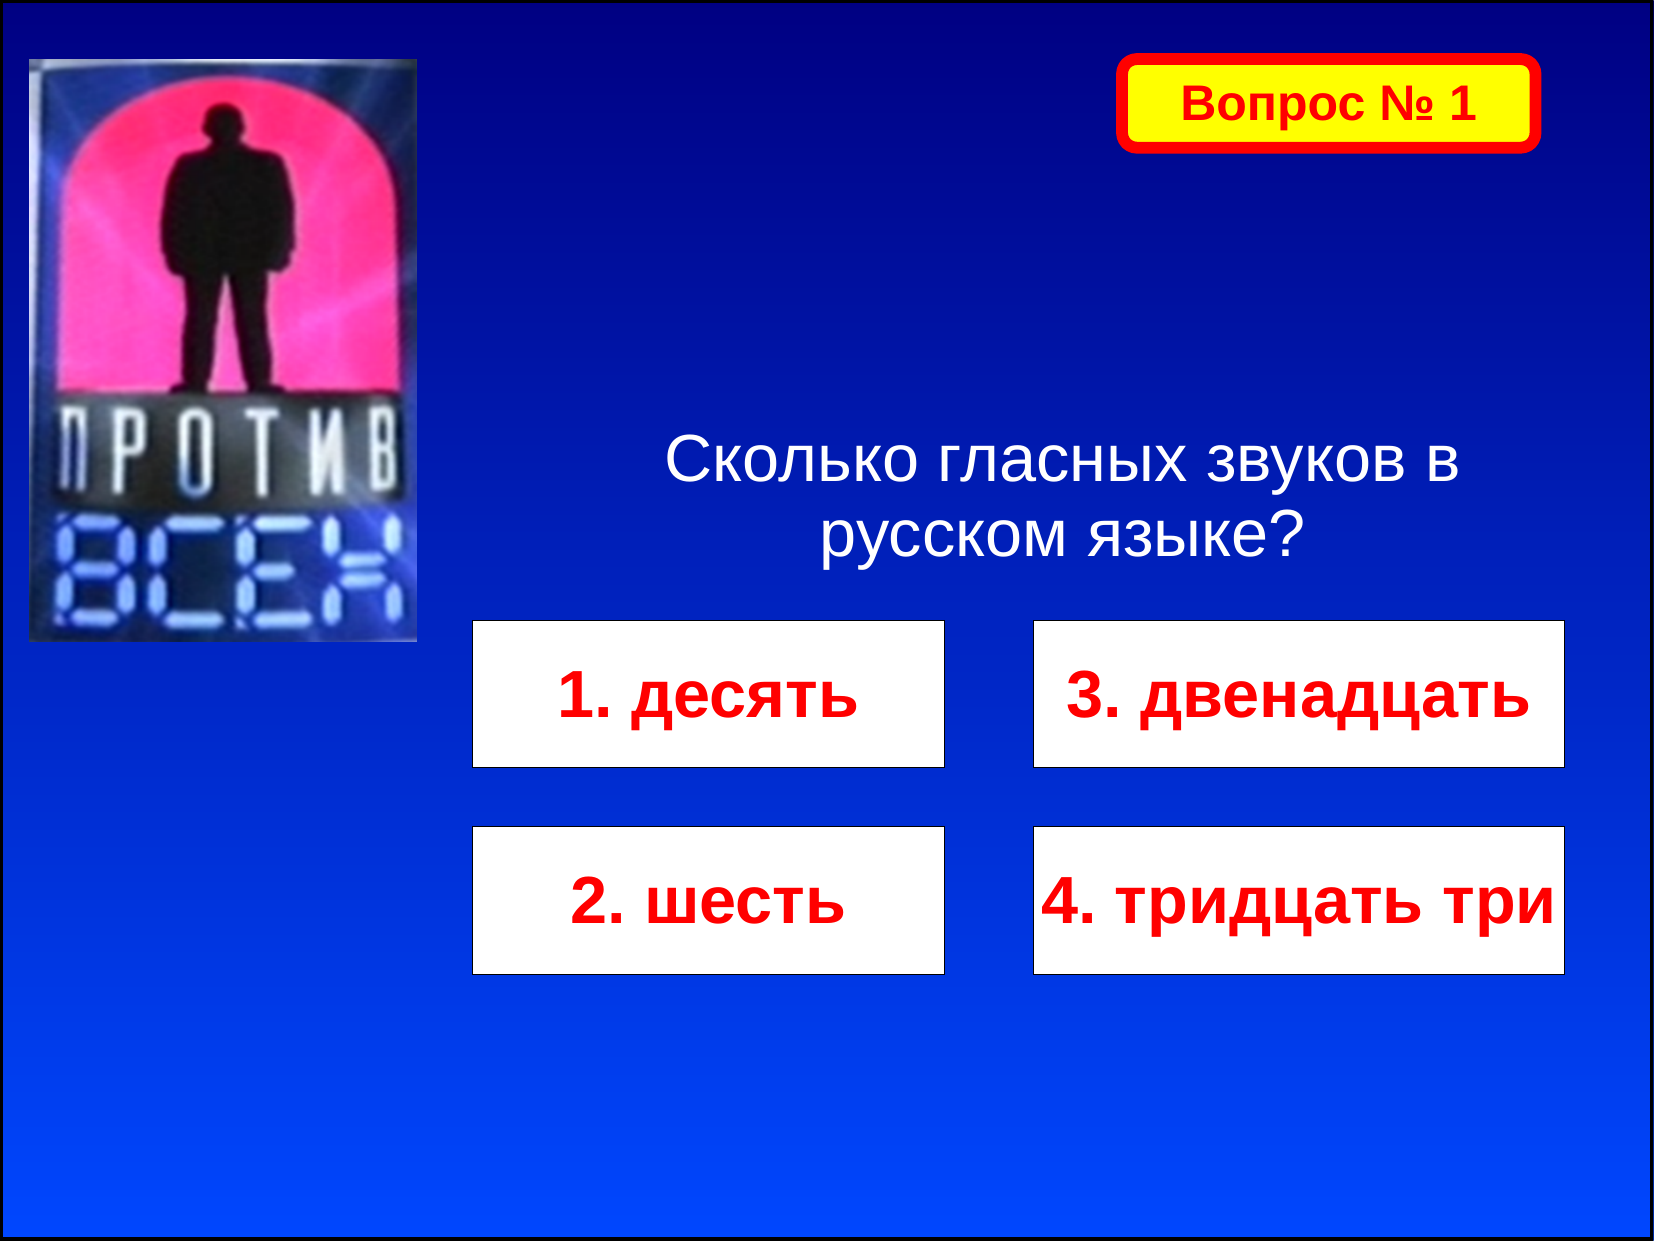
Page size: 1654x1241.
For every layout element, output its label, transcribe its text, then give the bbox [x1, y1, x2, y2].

text_box 2. шесть [472, 826, 945, 975]
text_box Вопрос № 1 [1122, 59, 1536, 148]
text_box 1. десять [472, 620, 945, 768]
text_box 4. тридцать три [1033, 826, 1565, 975]
text_box 3. двенадцать [1033, 620, 1565, 768]
text_box [0, 0, 1654, 1241]
picture [29, 59, 417, 642]
text_box Сколько гласных звуков в русском языке? [561, 413, 1565, 578]
